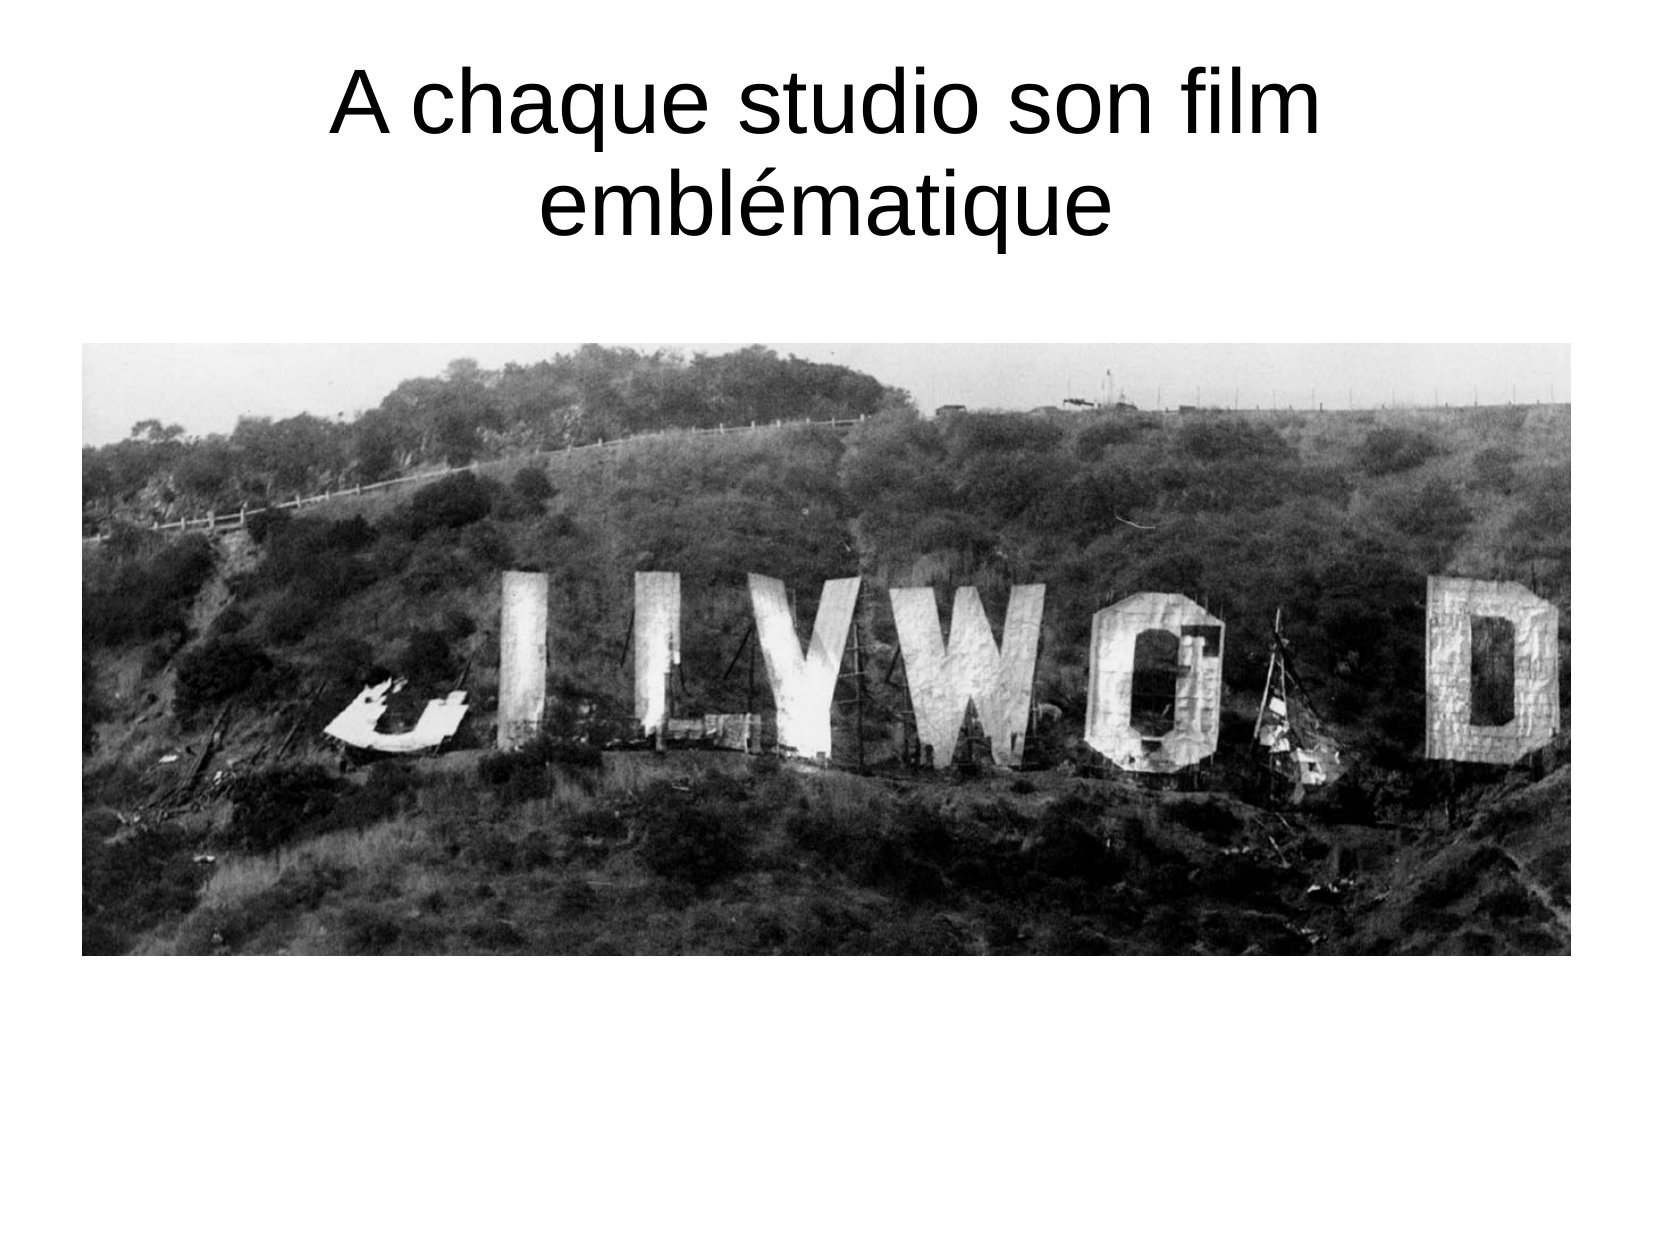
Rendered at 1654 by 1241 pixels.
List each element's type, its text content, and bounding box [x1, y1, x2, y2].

title A chaque studio son film emblématique [82, 49, 1571, 257]
picture [82, 343, 1571, 956]
